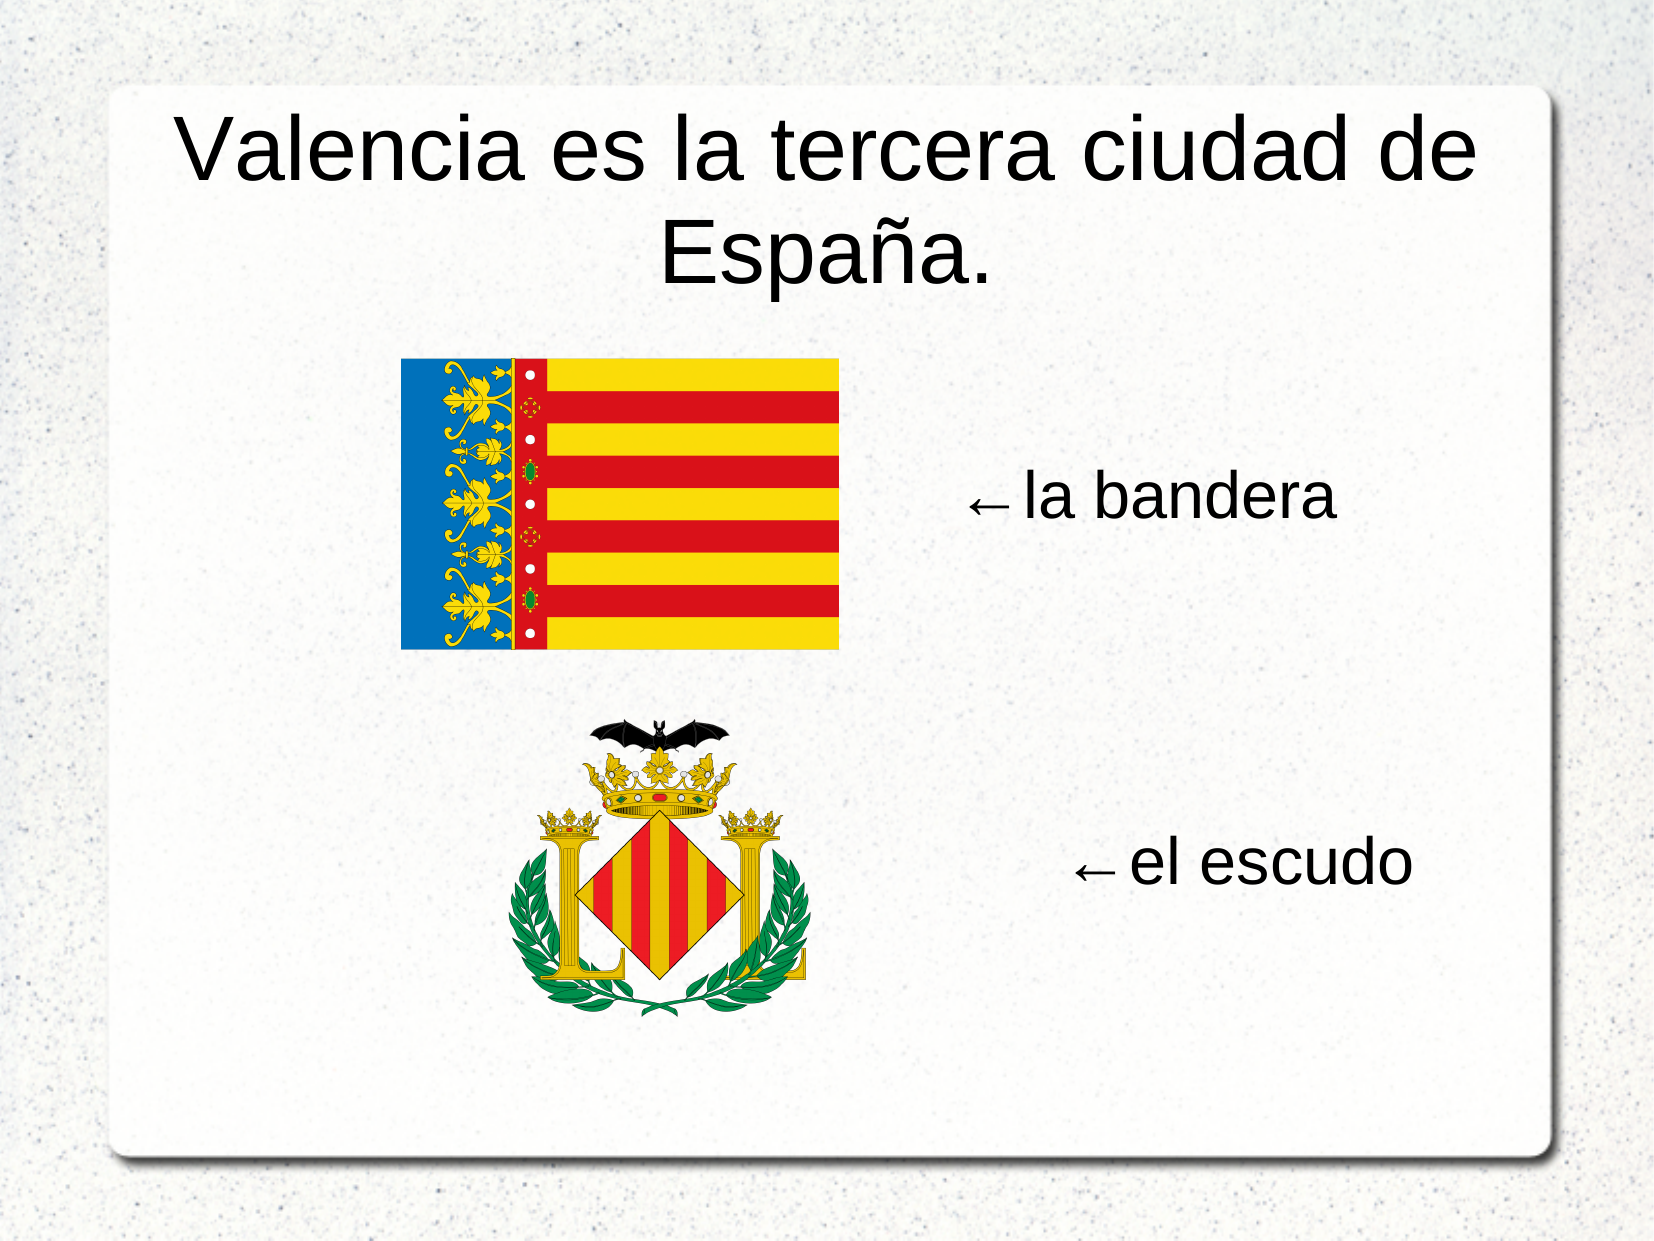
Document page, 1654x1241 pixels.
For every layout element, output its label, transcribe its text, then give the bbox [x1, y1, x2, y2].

picture [0, 0, 1654, 1241]
title Valencia es la tercera ciudad de España. [118, 96, 1536, 304]
list ←el escudo [992, 720, 1430, 1031]
list ←la bandera [885, 354, 1430, 665]
list [147, 336, 585, 743]
